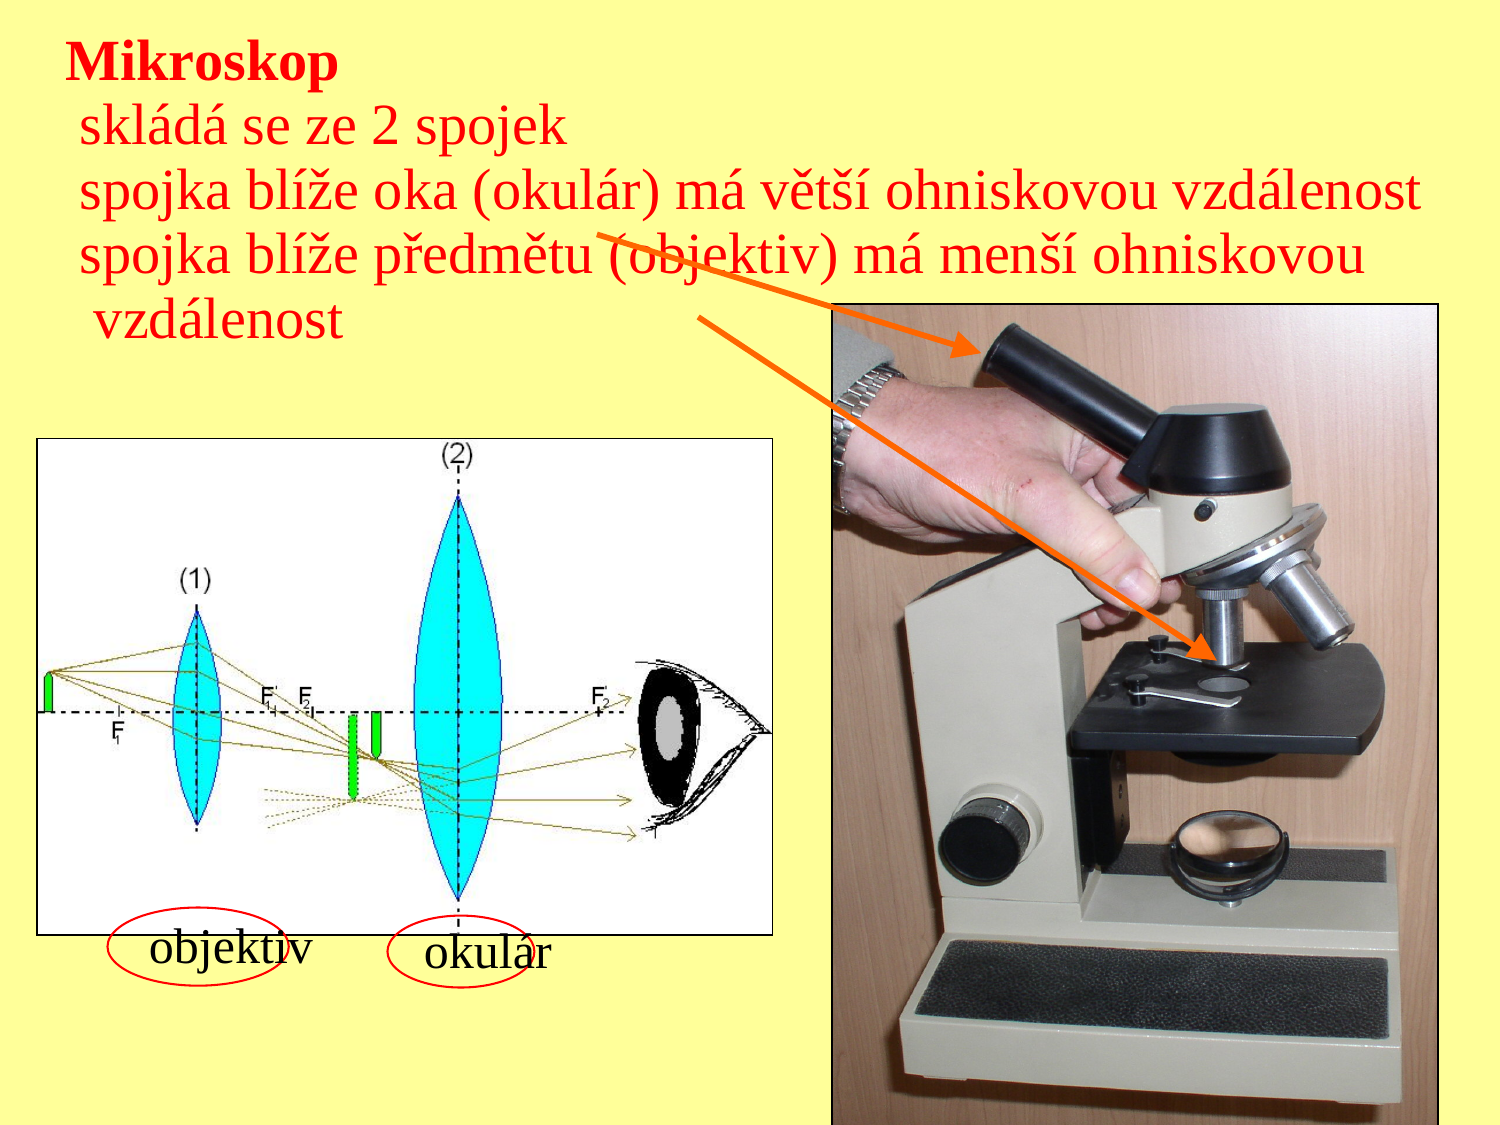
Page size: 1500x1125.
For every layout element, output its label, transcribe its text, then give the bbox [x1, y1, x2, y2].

picture [37, 439, 772, 935]
text_box Mikroskop skládá se ze 2 spojek spojka blíže oka (okulár) má větší ohniskovou vzdálenost spojka blíže předmětu (objektiv) má menší ohniskovou vzdálenost [50, 20, 1438, 359]
picture [832, 359, 1437, 1125]
text_box objektiv [107, 907, 289, 986]
text_box okulár [387, 915, 535, 988]
